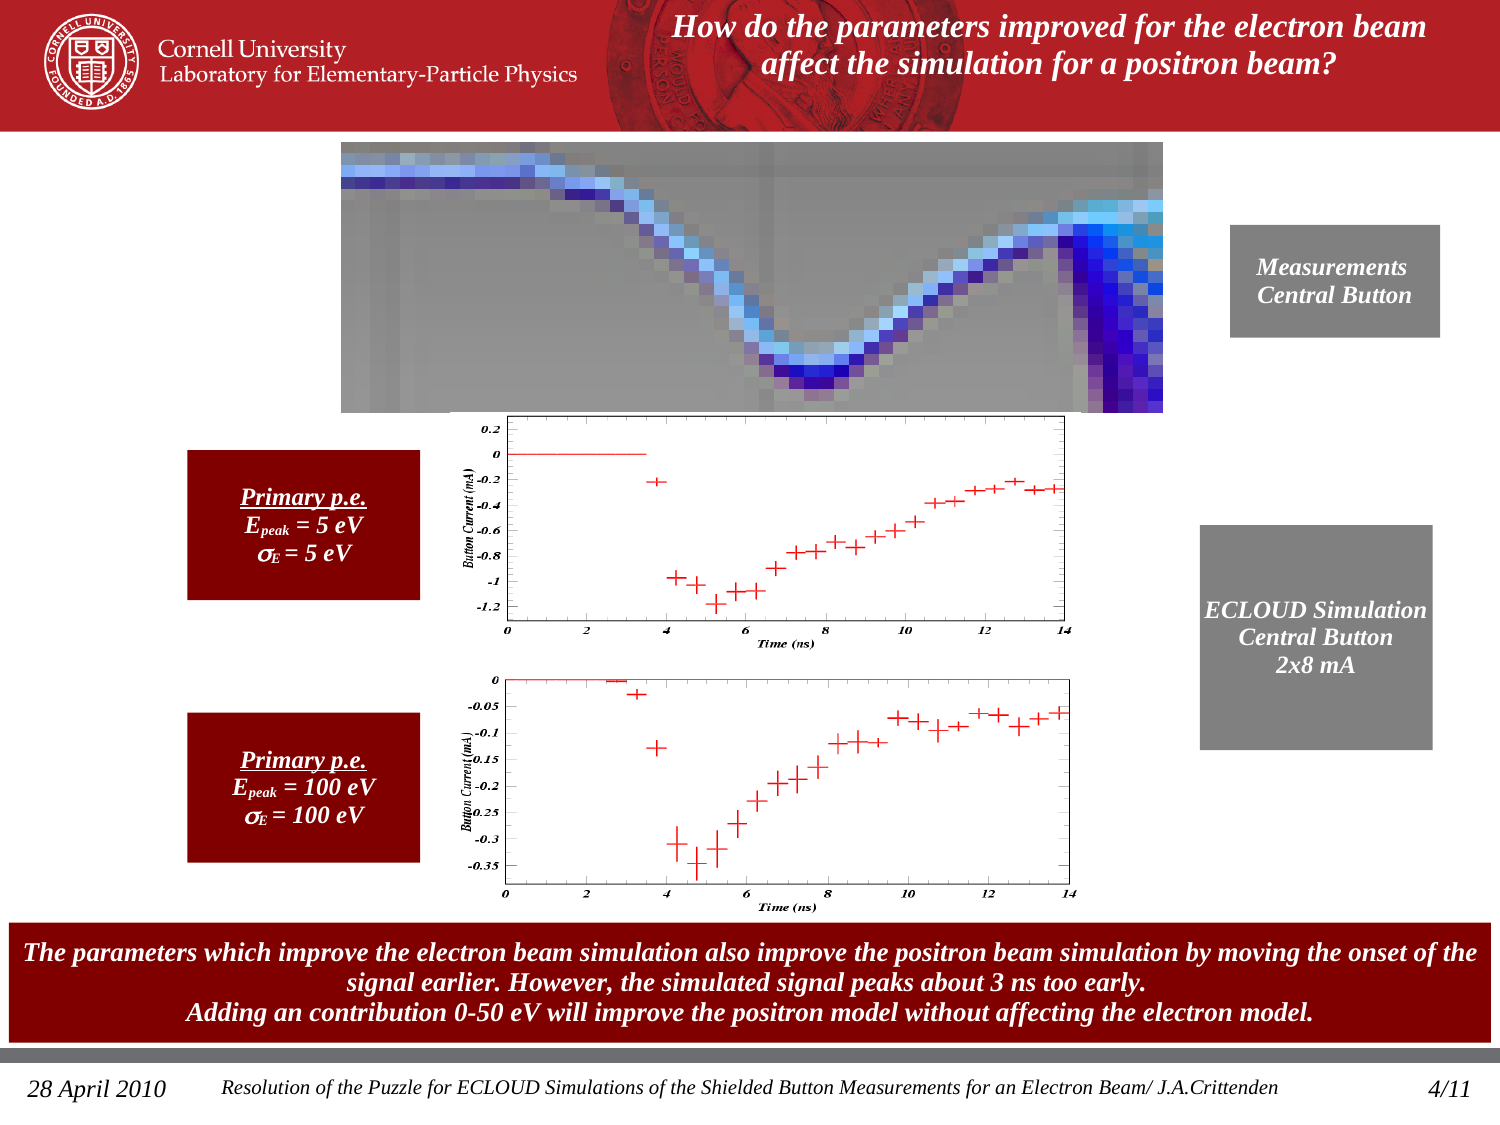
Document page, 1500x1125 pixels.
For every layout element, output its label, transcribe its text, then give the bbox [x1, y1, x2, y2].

text_box How do the parameters improved for the electron beam affect the simulation for a positron beam? [599, 0, 1500, 113]
text_box ECLOUD Simulation Central Button 2x8 mA [1199, 525, 1433, 751]
text_box Measurements Central Button [1230, 224, 1441, 338]
picture [341, 142, 1163, 653]
text_box Primary p.e. Epeak = 100 eV sE = 100 eV [187, 712, 421, 863]
text_box The parameters which improve the electron beam simulation also improve the positron beam simulation by moving the onset of the signal earlier. However, the simulated signal peaks about 3 ns too early. Adding an contribution 0-50 eV will improve the positron model without affecting the electron model. [8, 922, 1491, 1043]
picture [0, 0, 1500, 132]
picture [450, 674, 1081, 916]
text_box Primary p.e. Epeak = 5 eV sE = 5 eV [187, 450, 421, 601]
